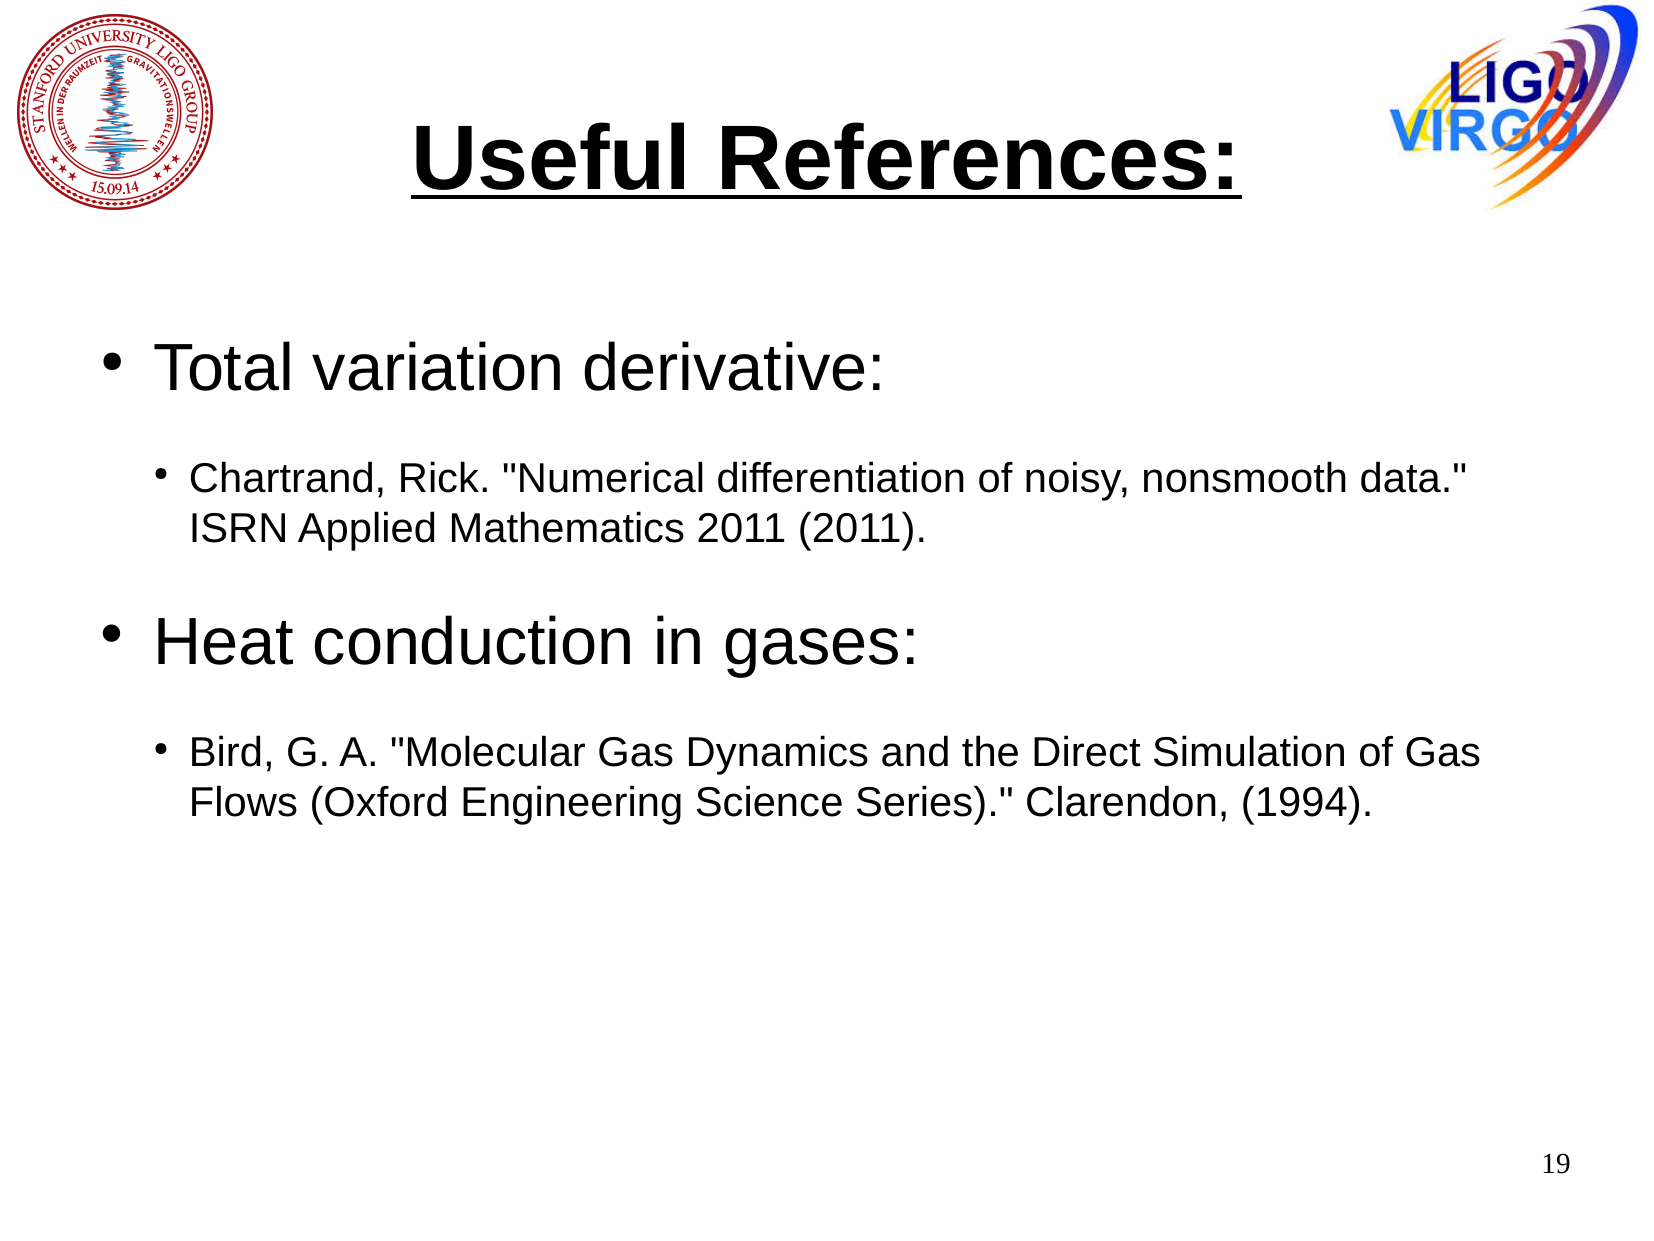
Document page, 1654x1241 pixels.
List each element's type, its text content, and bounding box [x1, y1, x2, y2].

text_box Total variation derivative: Chartrand, Rick. "Numerical differentiation of noisy, nonsmooth data." ISRN Applied Mathematics 2011 (2011). Heat conduction in gases: Bird, G. A. "Molecular Gas Dynamics and the Direct Simulation of Gas Flows (Oxford Engineering Science Series)." Clarendon, (1994). [82, 323, 1571, 1043]
text_box Useful References: [82, 49, 1571, 257]
picture [17, 14, 213, 210]
picture [1372, 0, 1654, 210]
